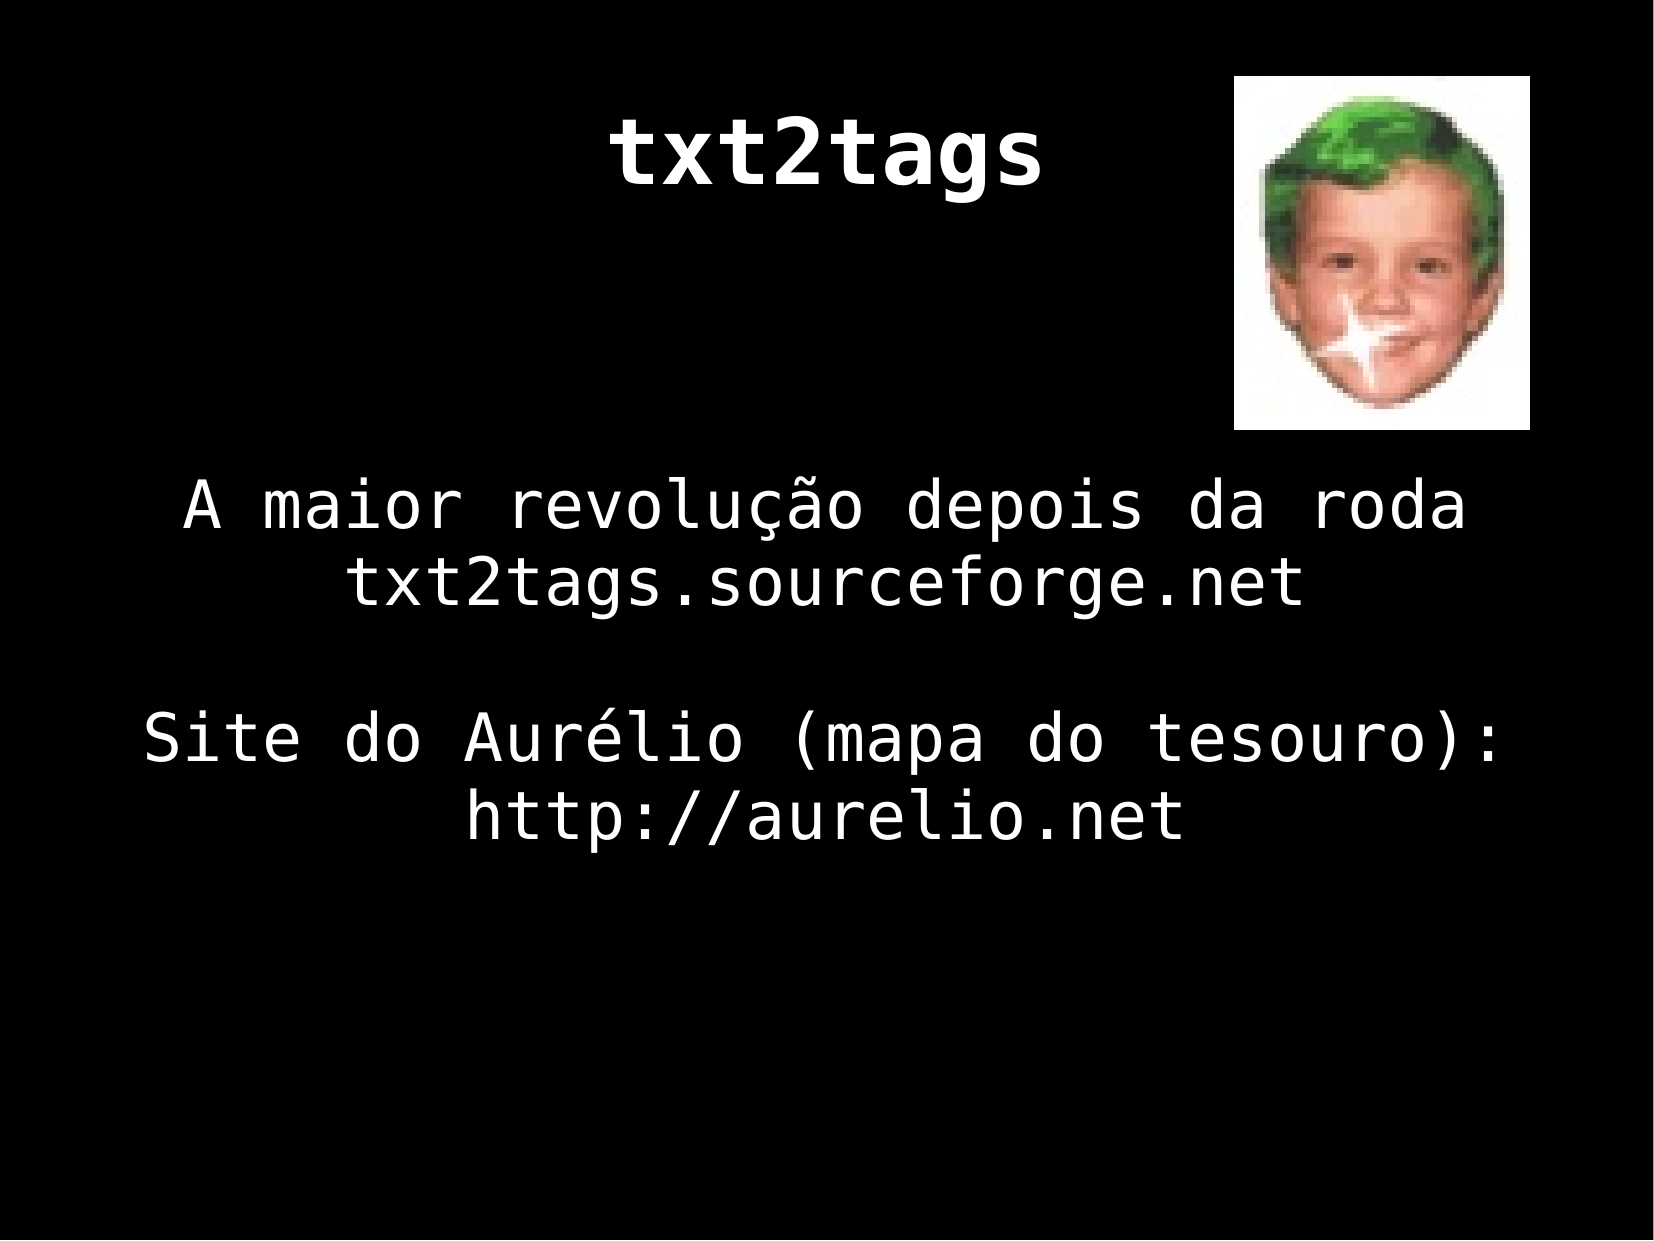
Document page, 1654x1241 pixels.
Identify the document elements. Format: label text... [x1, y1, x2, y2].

title txt2tags [82, 56, 1571, 250]
picture [1234, 76, 1530, 430]
subtitle A maior revolução depois da roda txt2tags.sourceforge.net Site do Aurélio (mapa do tesouro): http://aurelio.net [82, 297, 1571, 1102]
